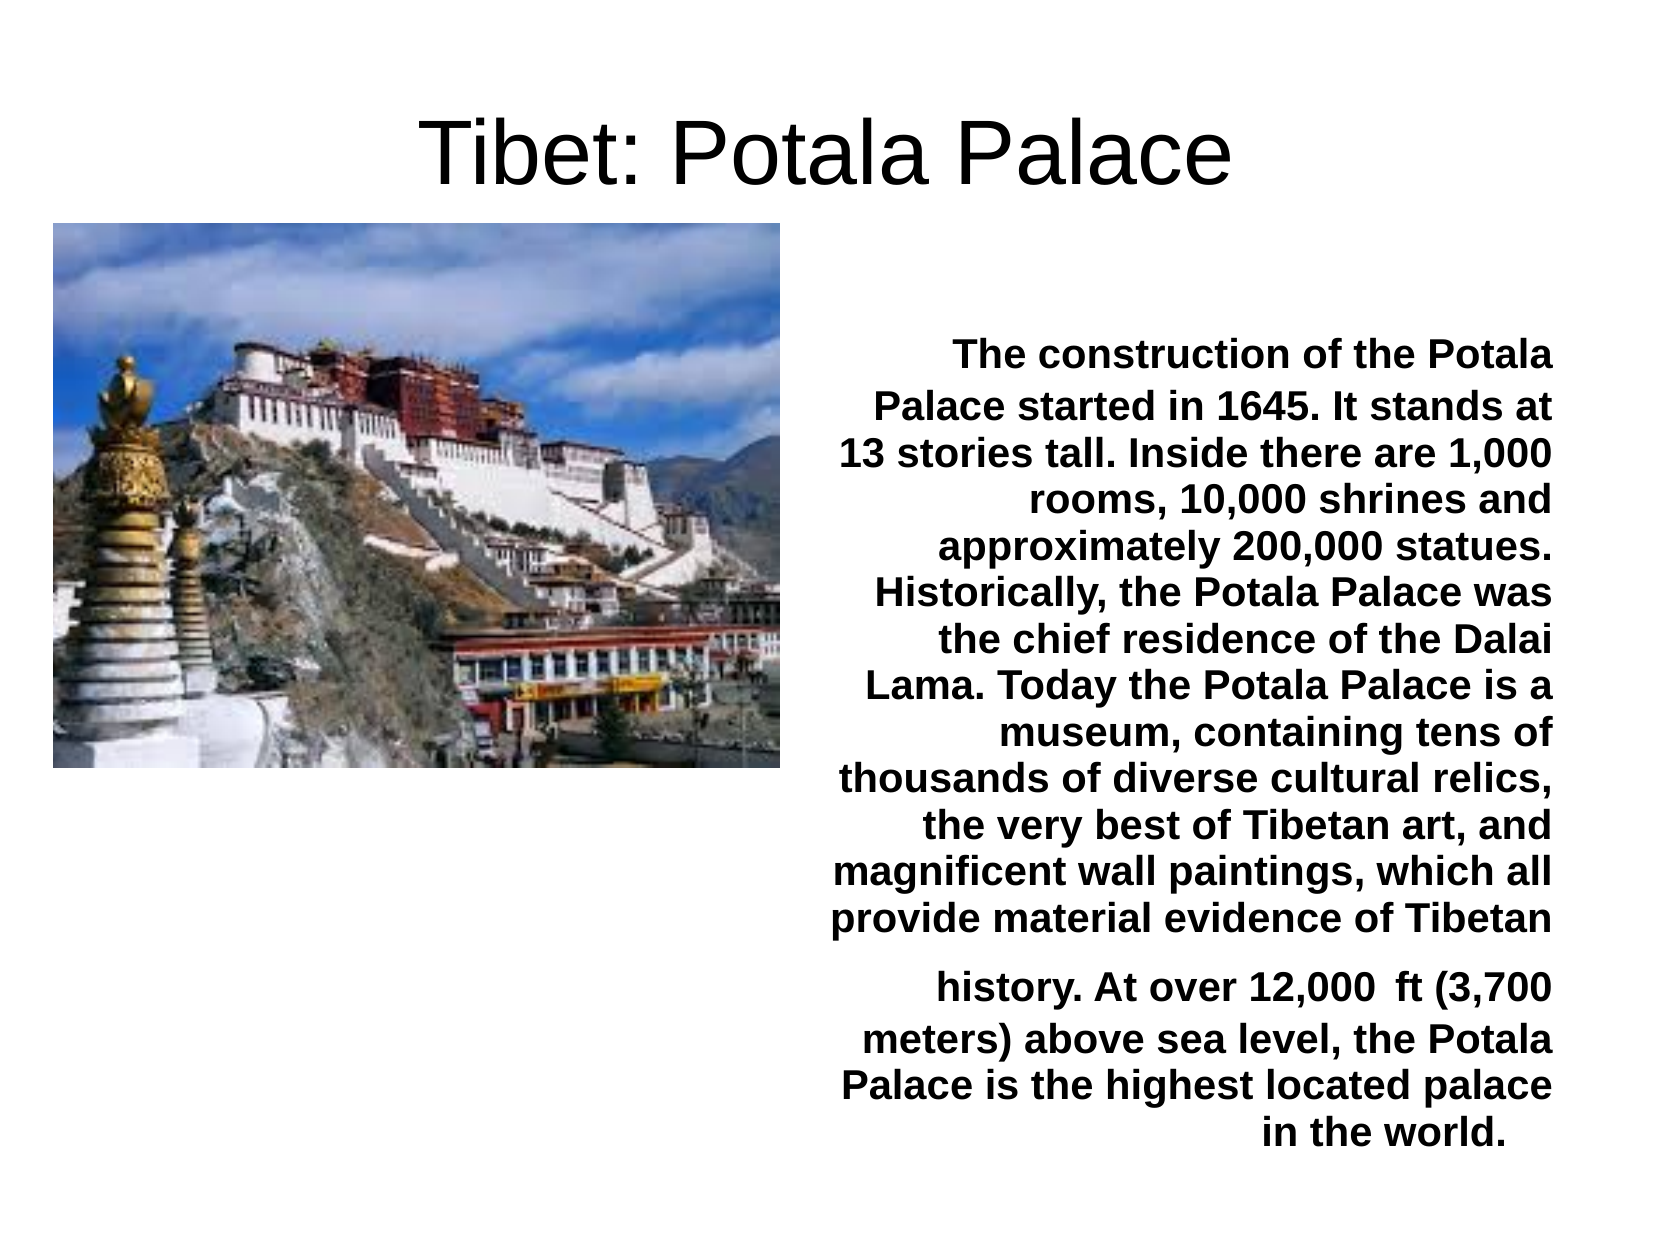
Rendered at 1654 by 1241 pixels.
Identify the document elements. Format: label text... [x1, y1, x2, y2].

title Tibet: Potala Palace [82, 49, 1571, 257]
list The construction of the Potala Palace started in 1645. It stands at 13 stories tall. Inside there are 1,000 rooms, 10,000 shrines and approximately 200,000 statues. Historically, the Potala Palace was the chief residence of the Dalai Lama. Today the Potala Palace is a museum, containing tens of thousands of diverse cultural relics, the very best of Tibetan art, and magnificent wall paintings, which all provide material evidence of Tibetan history. At over 12,000 ft (3,700 meters) above sea level, the Potala Palace is the highest located palace in the world. [826, 308, 1553, 1182]
picture [53, 223, 780, 768]
